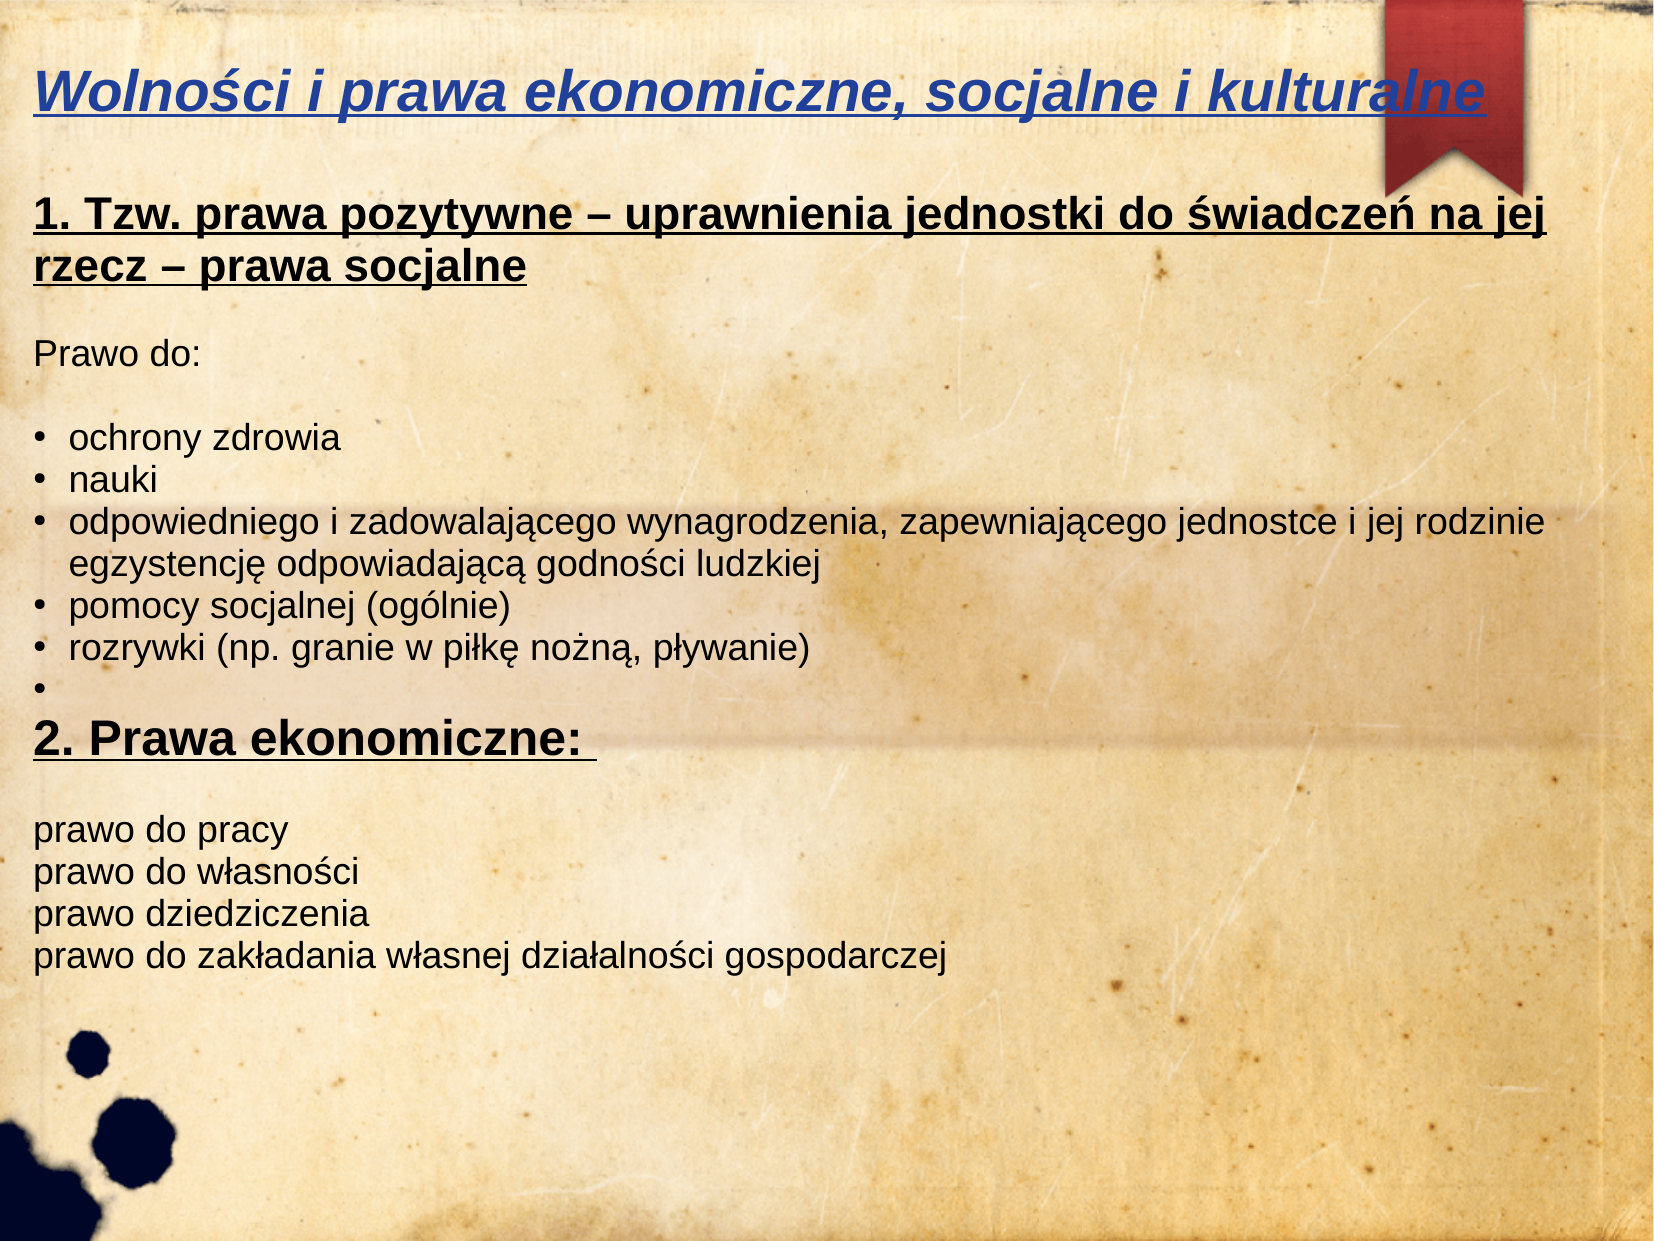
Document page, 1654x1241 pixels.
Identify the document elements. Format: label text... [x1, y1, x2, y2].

picture [0, 0, 1654, 1241]
text_box Wolności i prawa ekonomiczne, socjalne i kulturalne 1. Tzw. prawa pozytywne – uprawnienia jednostki do świadczeń na jej rzecz – prawa socjalne Prawo do: ochrony zdrowia nauki odpowiedniego i zadowalającego wynagrodzenia, zapewniającego jednostce i jej rodzinie egzystencję odpowiadającą godności ludzkiej pomocy socjalnej (ogólnie) rozrywki (np. granie w piłkę nożną, pływanie) 2. Prawa ekonomiczne: prawo do pracy prawo do własności prawo dziedziczenia prawo do zakładania własnej działalności gospodarczej [18, 50, 1595, 1016]
